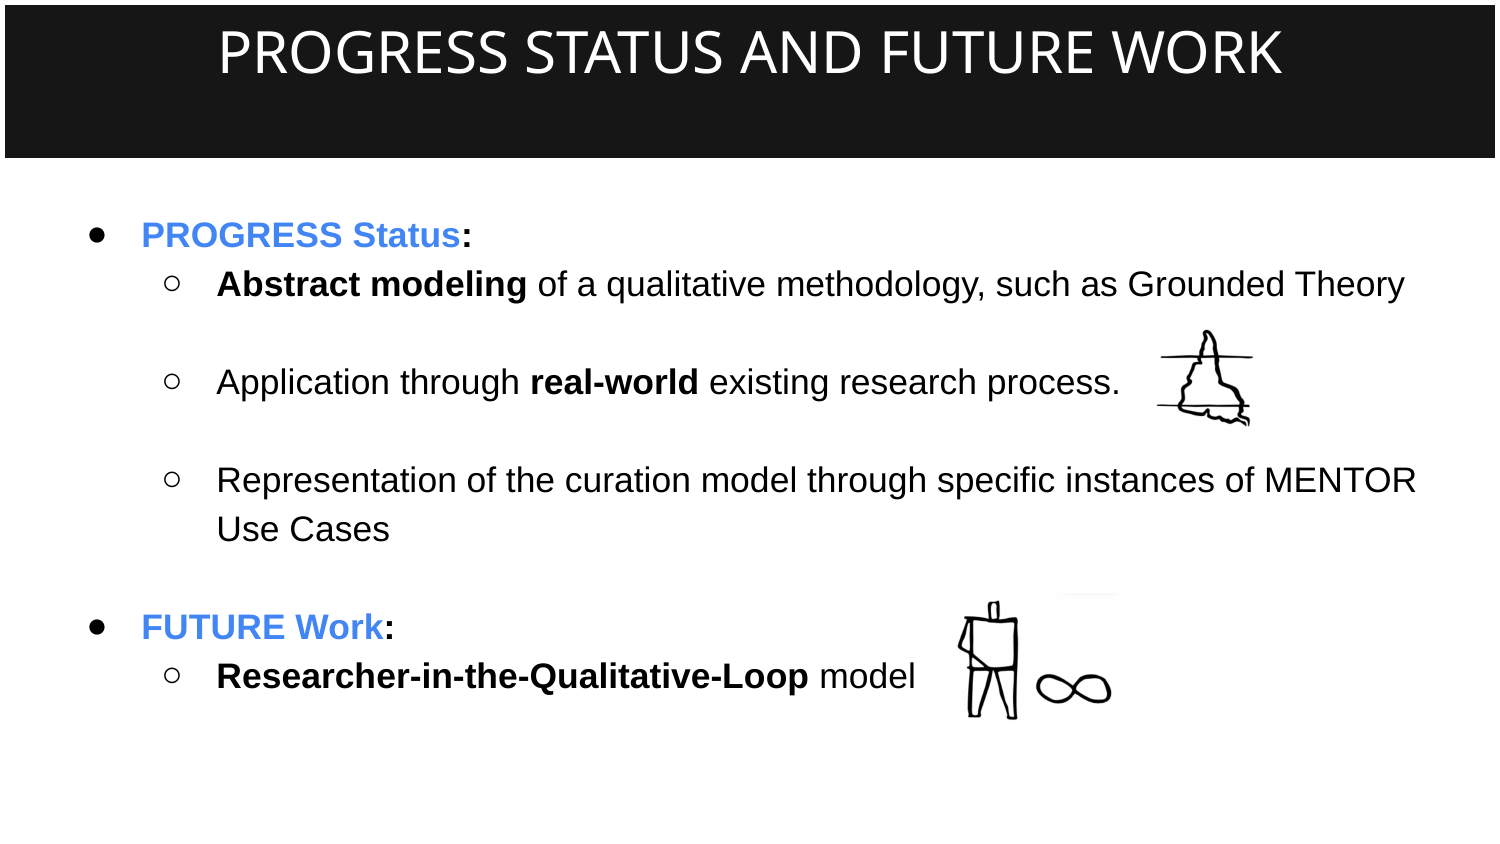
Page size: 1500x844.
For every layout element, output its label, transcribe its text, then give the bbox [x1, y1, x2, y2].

title Progress Status and Future Work [0, 0, 1500, 164]
picture [951, 593, 1117, 722]
picture [1144, 312, 1269, 441]
list PROGRESS Status: Abstract modeling of a qualitative methodology, such as Grounded Theory Application through real-world existing research process. Representation of the curation model through specific instances of MENTOR Use Cases FUTURE Work: Researcher-in-the-Qualitative-Loop model [51, 190, 1446, 760]
